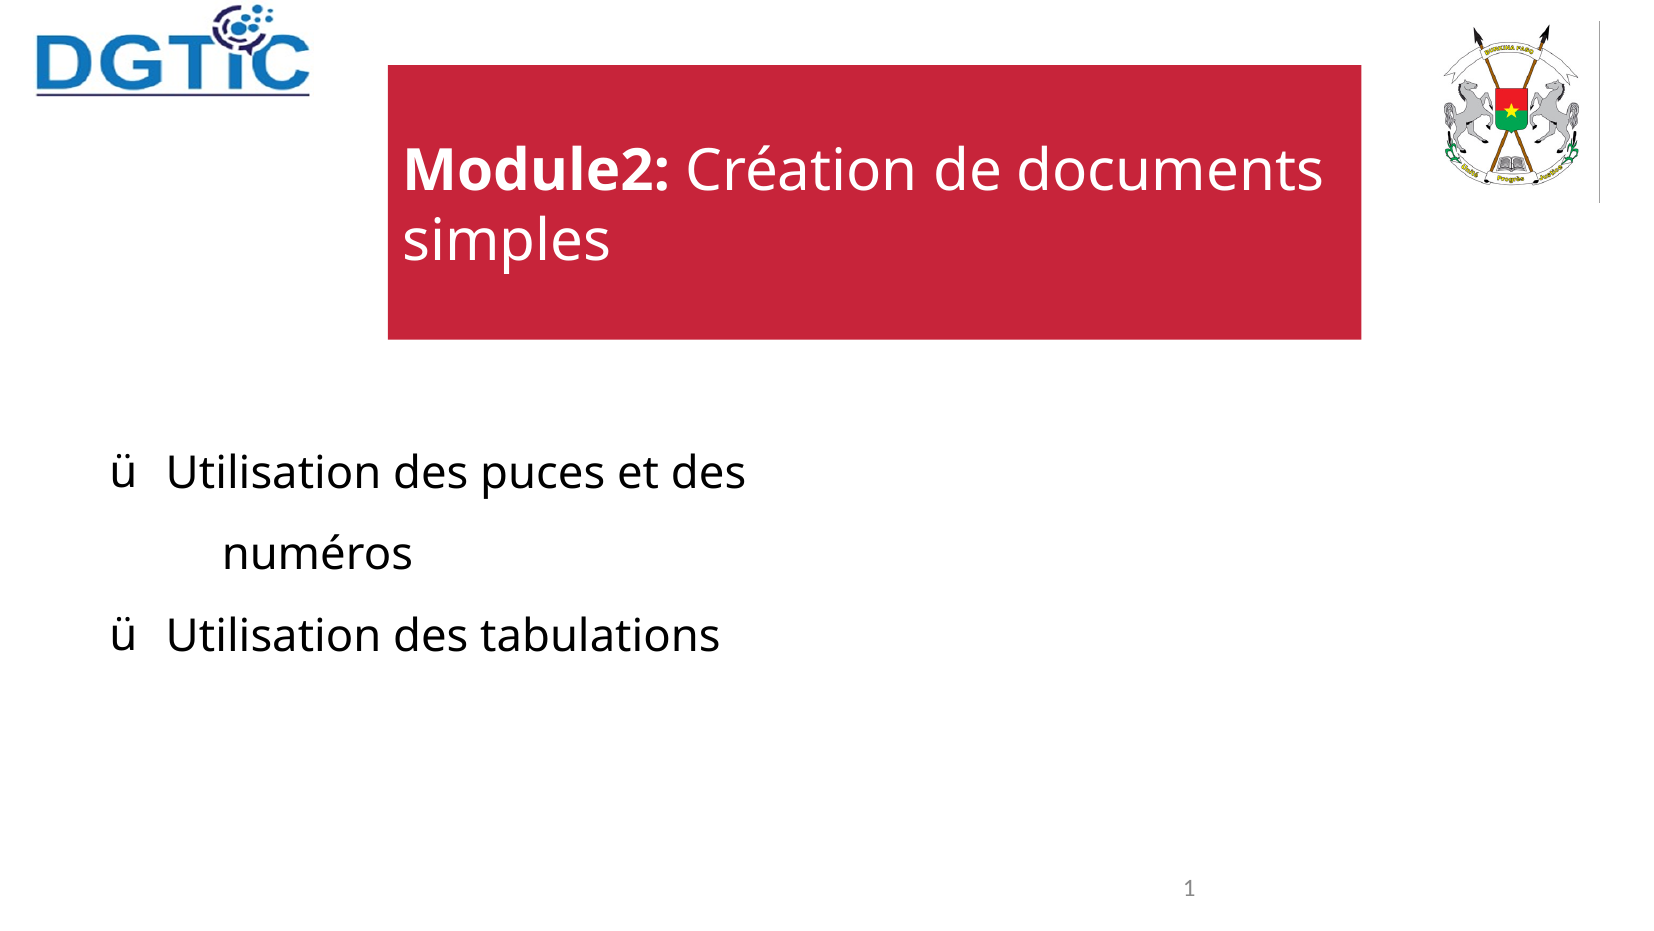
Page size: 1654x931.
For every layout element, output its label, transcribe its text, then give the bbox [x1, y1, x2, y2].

picture [1435, 21, 1600, 203]
text_box Module2: Création de documents simples [387, 65, 1362, 340]
text_box <numéro> [1167, 862, 1540, 912]
text_box Utilisation des puces et des numéros Utilisation des tabulations [94, 407, 921, 668]
picture [33, 0, 314, 97]
